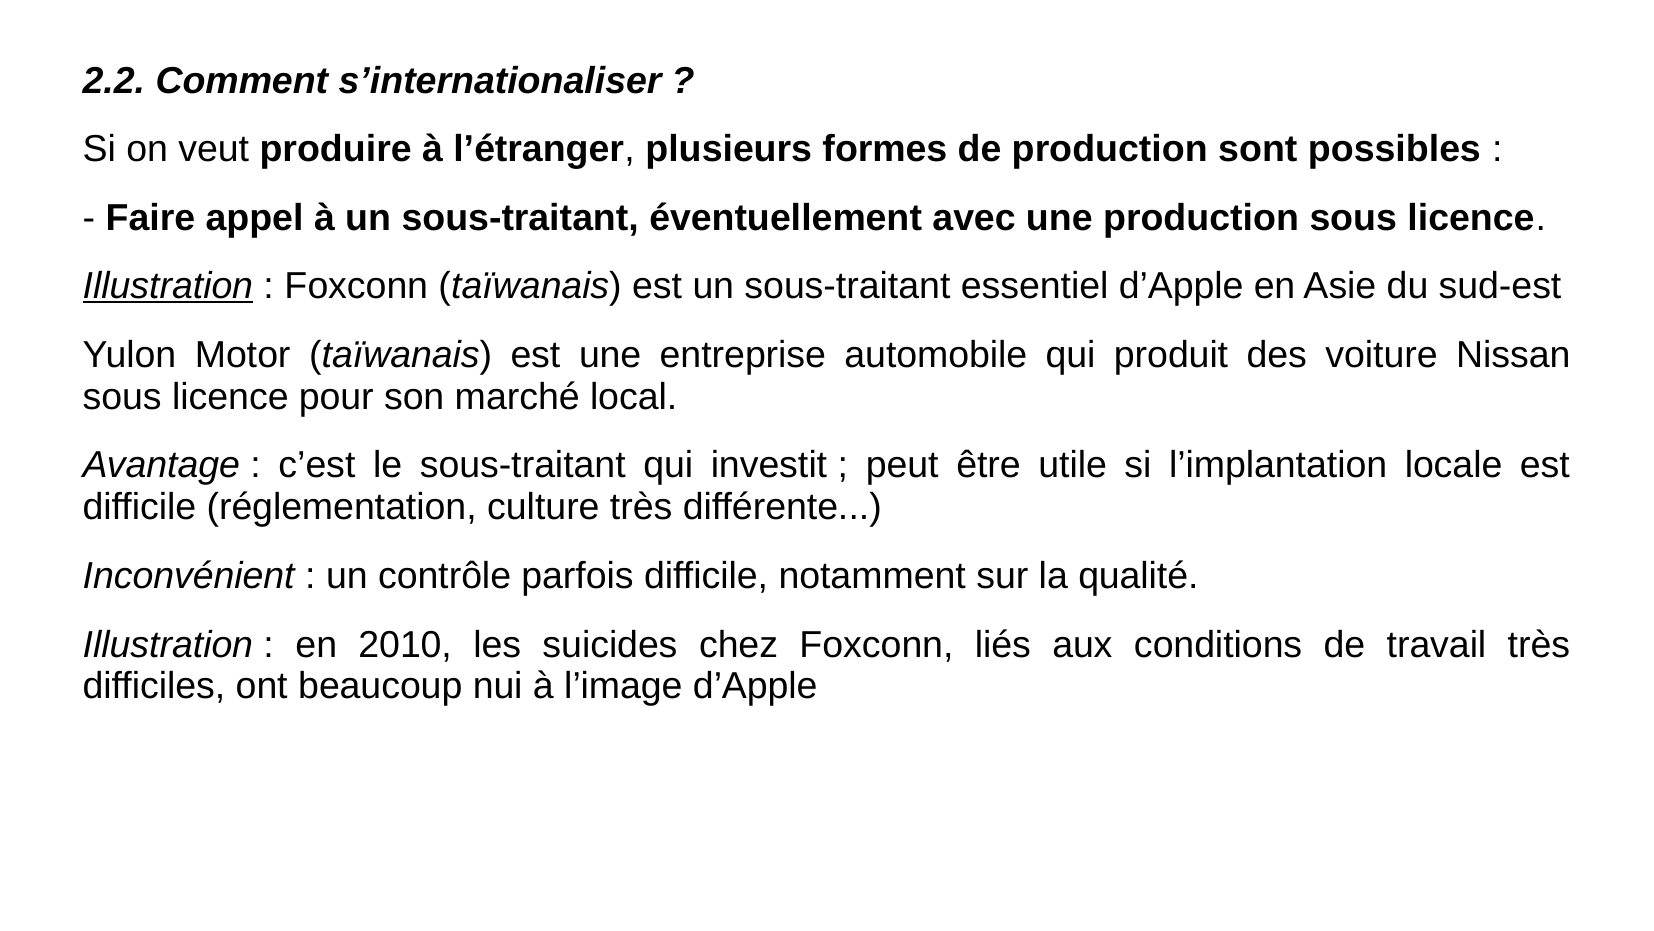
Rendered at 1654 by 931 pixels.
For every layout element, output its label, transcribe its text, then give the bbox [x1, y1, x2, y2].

list 2.2. Comment s’internationaliser ? Si on veut produire à l’étranger, plusieurs formes de production sont possibles : - Faire appel à un sous-traitant, éventuellement avec une production sous licence. Illustration : Foxconn (taïwanais) est un sous-traitant essentiel d’Apple en Asie du sud-est Yulon Motor (taïwanais) est une entreprise automobile qui produit des voiture Nissan sous licence pour son marché local. Avantage : c’est le sous-traitant qui investit ; peut être utile si l’implantation locale est difficile (réglementation, culture très différente...) Inconvénient : un contrôle parfois difficile, notamment sur la qualité. Illustration : en 2010, les suicides chez Foxconn, liés aux conditions de travail très difficiles, ont beaucoup nui à l’image d’Apple [82, 59, 1571, 758]
